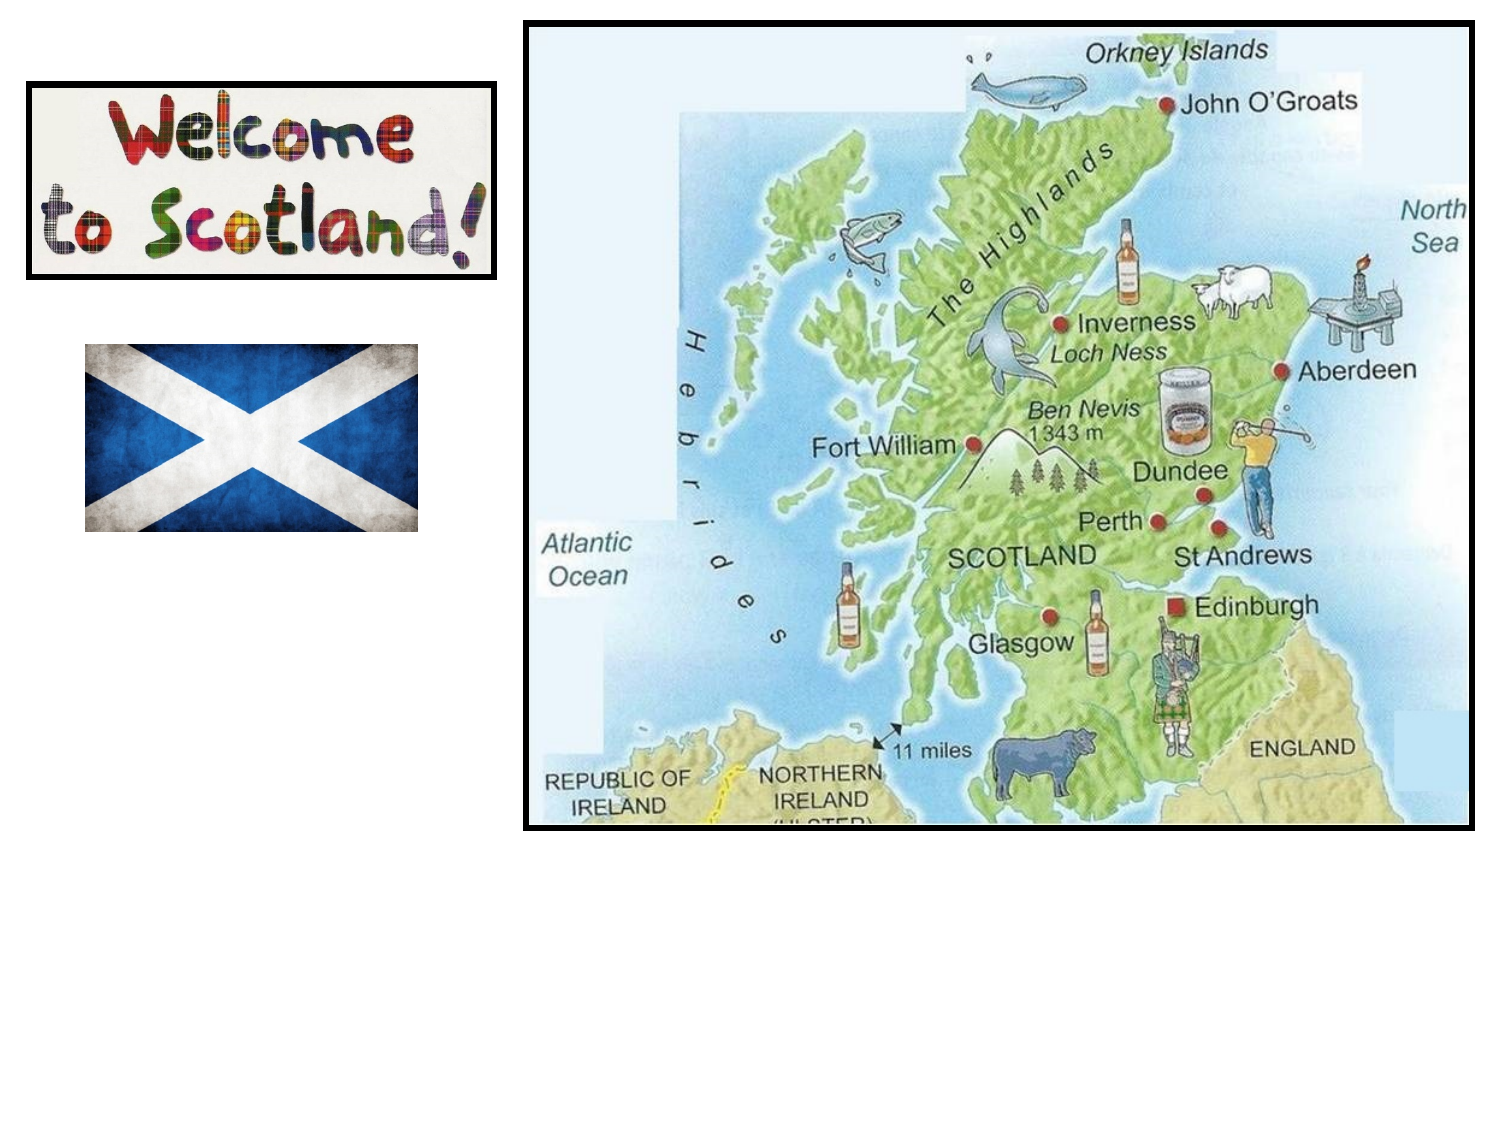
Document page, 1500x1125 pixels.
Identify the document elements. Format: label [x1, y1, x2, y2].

picture [85, 344, 418, 532]
picture [528, 26, 1469, 826]
picture [32, 87, 491, 274]
